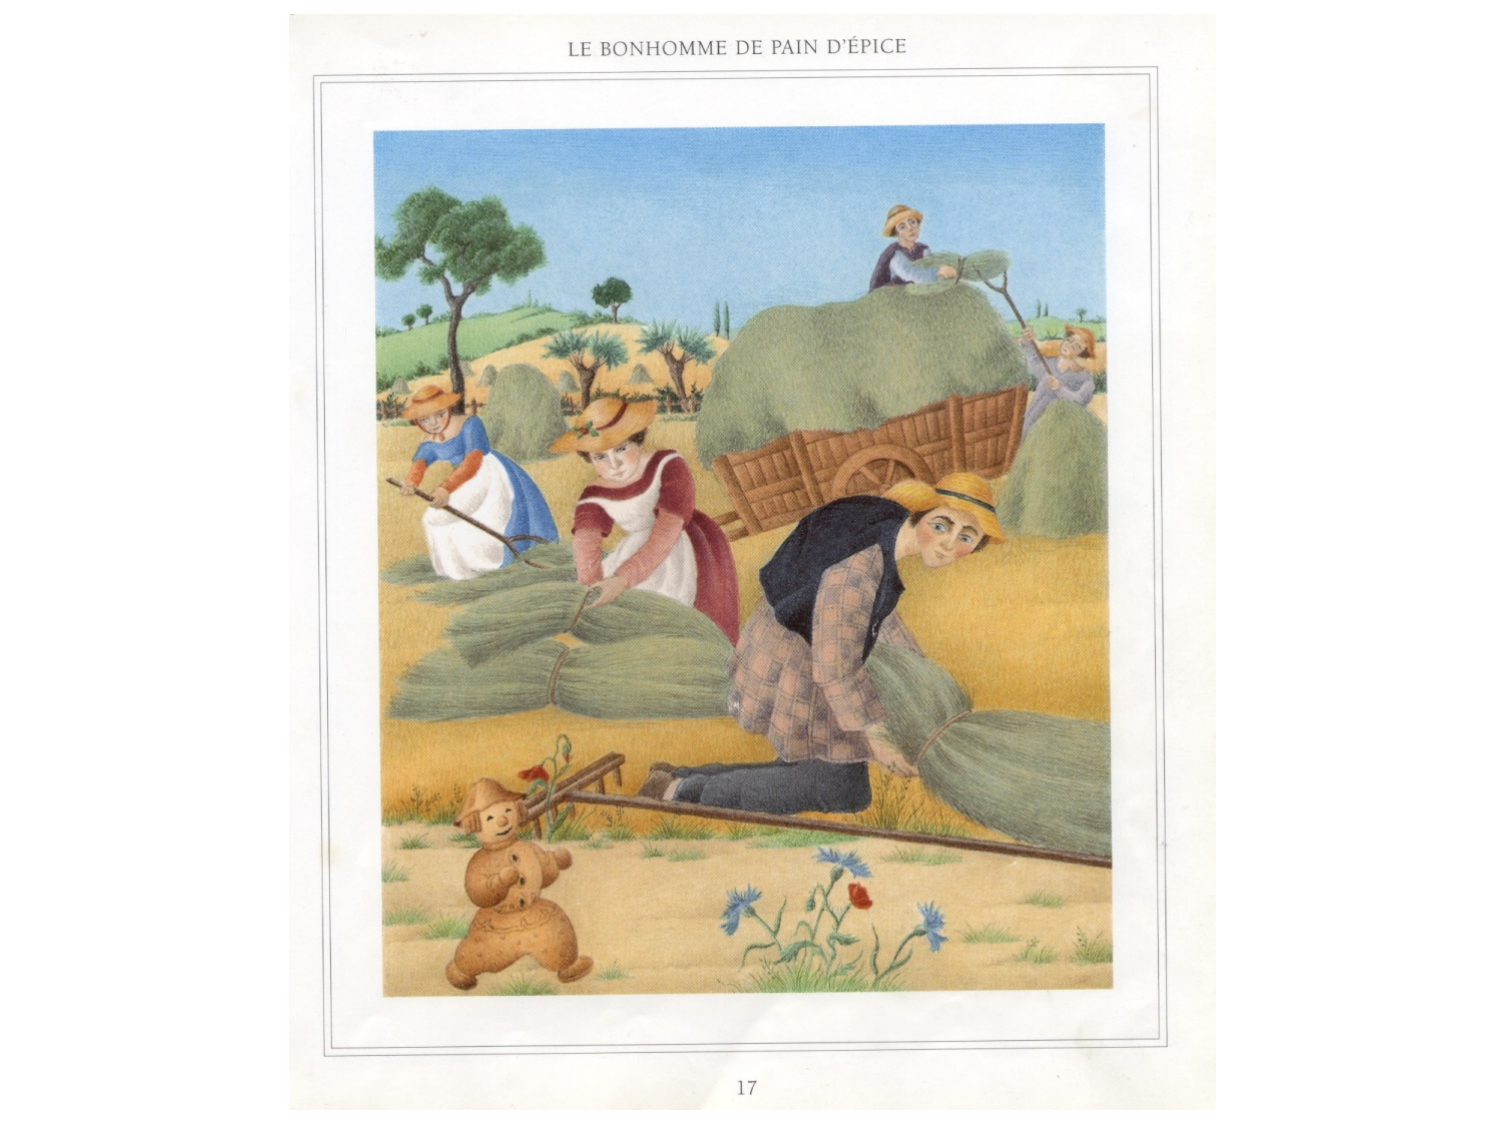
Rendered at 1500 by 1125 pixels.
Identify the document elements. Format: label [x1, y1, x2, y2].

picture [289, 14, 1216, 1110]
